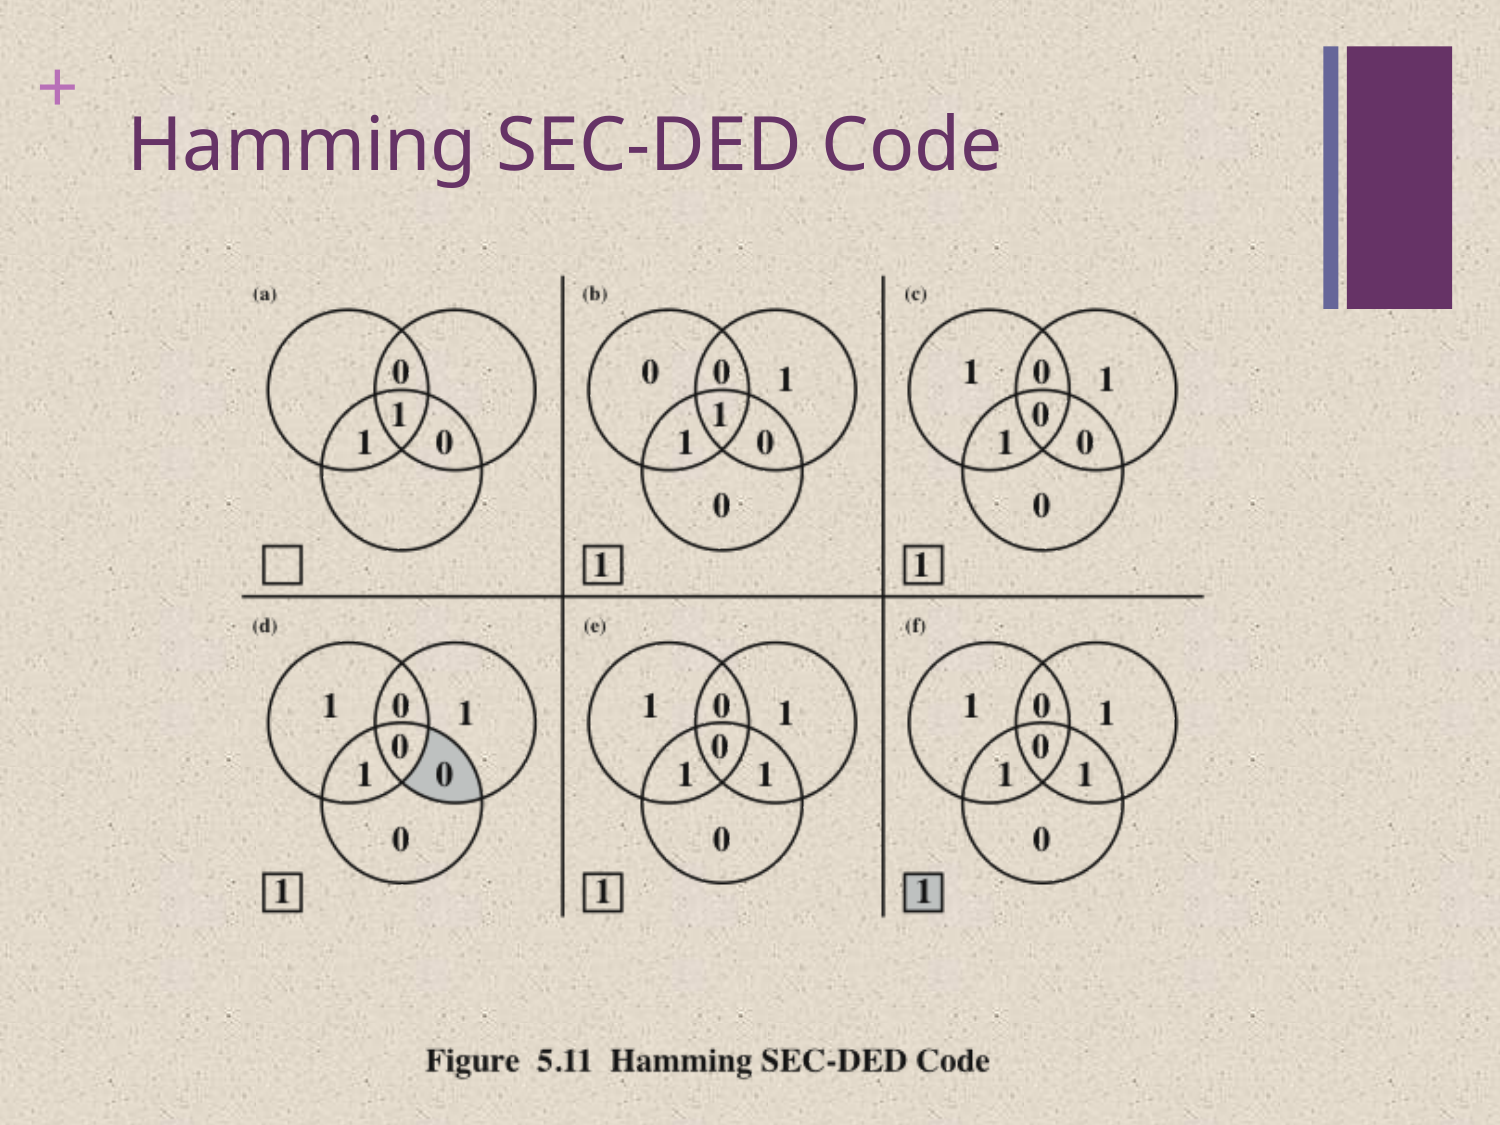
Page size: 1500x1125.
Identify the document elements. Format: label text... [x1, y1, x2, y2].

title Hamming SEC-DED Code [112, 87, 1353, 271]
picture [0, 0, 1500, 1125]
